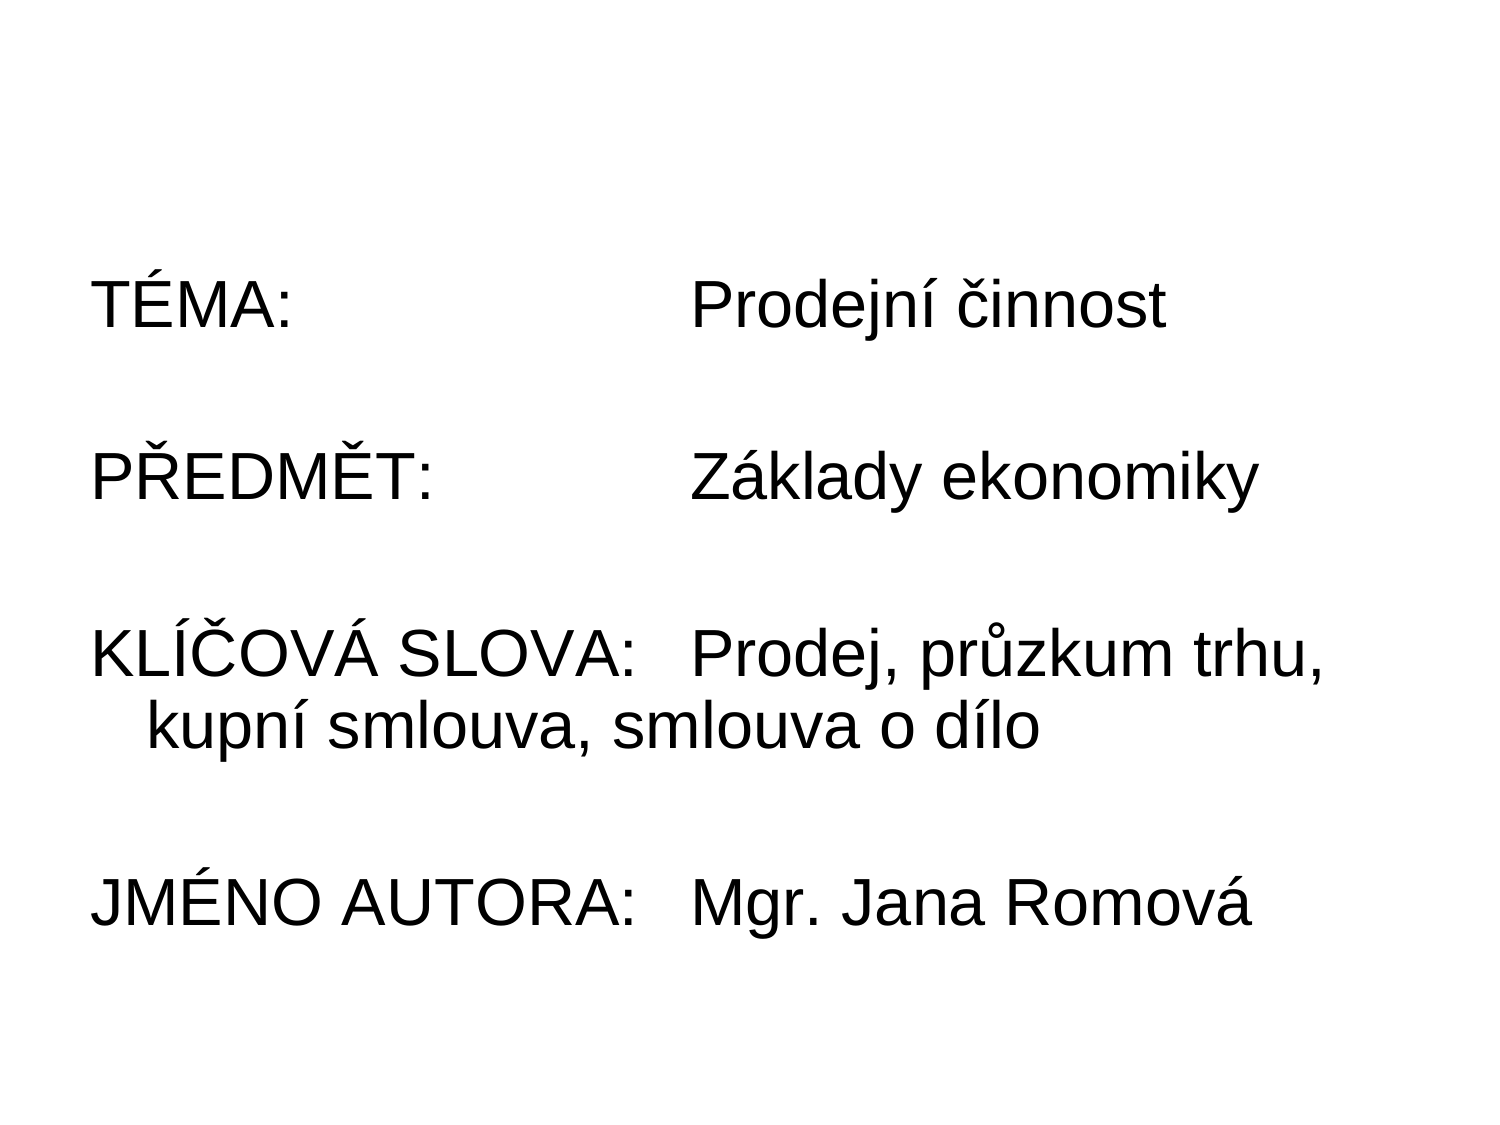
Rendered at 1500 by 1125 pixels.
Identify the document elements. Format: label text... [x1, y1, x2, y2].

list TÉMA: Prodejní činnost PŘEDMĚT: Základy ekonomiky KLÍČOVÁ SLOVA: Prodej, průzkum trhu, kupní smlouva, smlouva o dílo JMÉNO AUTORA: Mgr. Jana Romová [75, 262, 1426, 1036]
